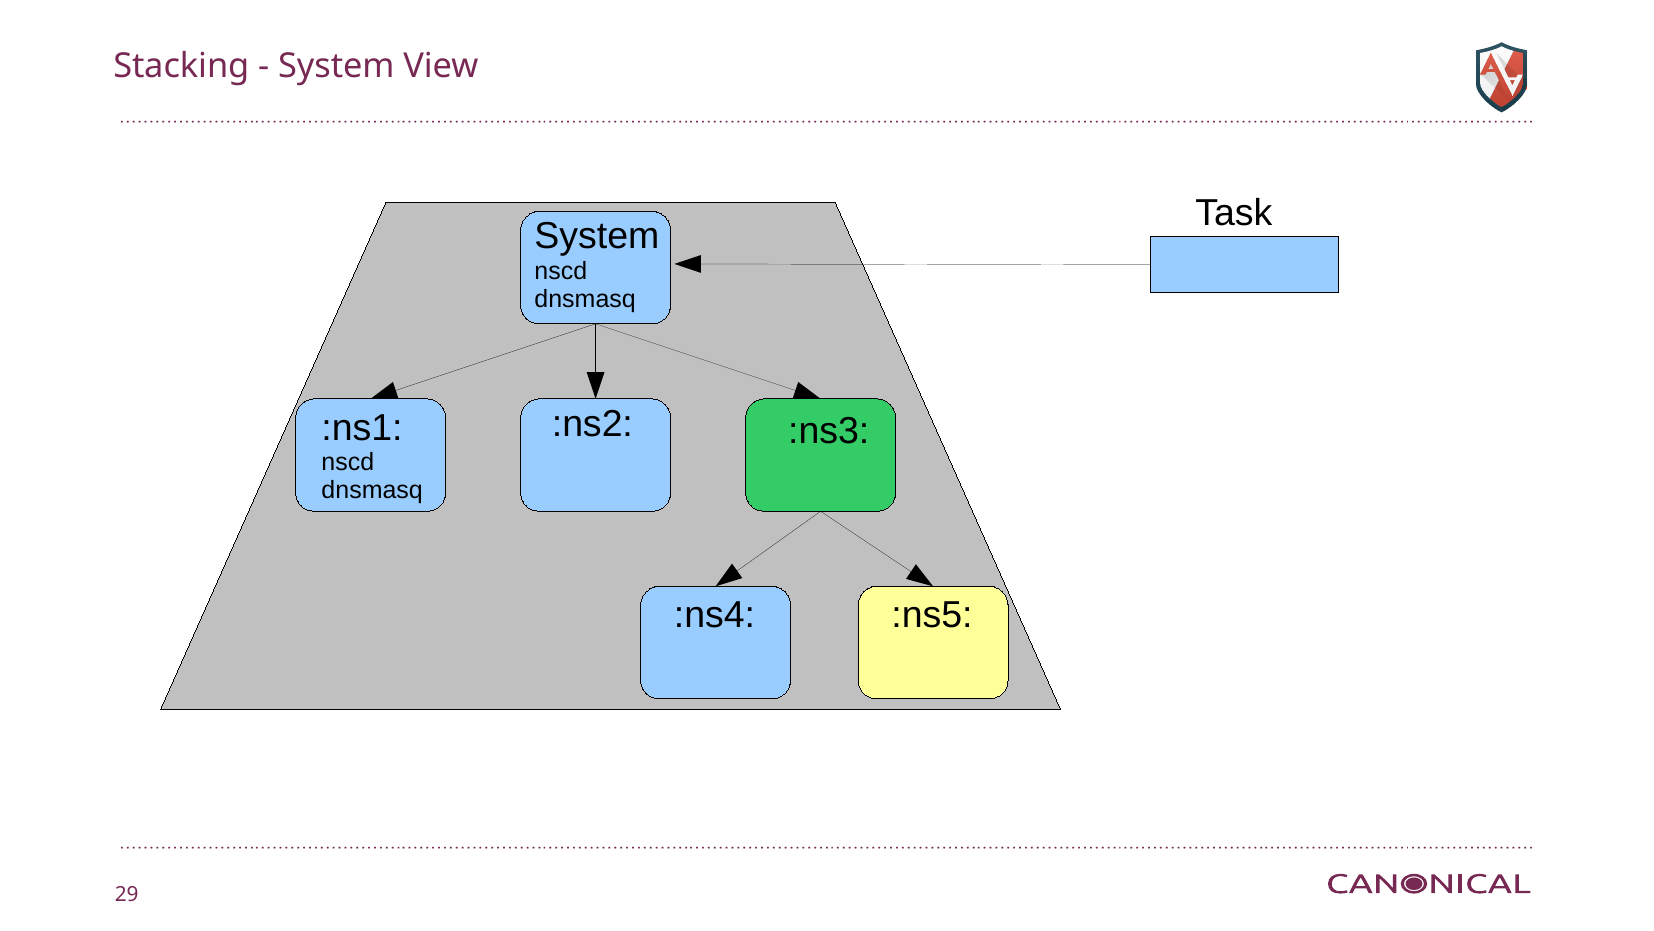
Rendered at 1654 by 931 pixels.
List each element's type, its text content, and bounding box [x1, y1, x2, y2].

title Stacking - System View [113, 48, 1382, 81]
picture [111, 33, 1546, 124]
text_box :ns2: [537, 395, 649, 452]
text_box :ns4: [659, 586, 771, 644]
picture [111, 845, 1533, 851]
text_box System nscd dnsmasq [519, 207, 675, 321]
text_box [1150, 236, 1339, 293]
text_box :ns1: nscd dnsmasq [306, 398, 439, 512]
text_box [160, 202, 1061, 710]
text_box :ns3: [773, 401, 885, 459]
text_box Task [1180, 184, 1288, 241]
text_box :ns5: [876, 585, 988, 643]
